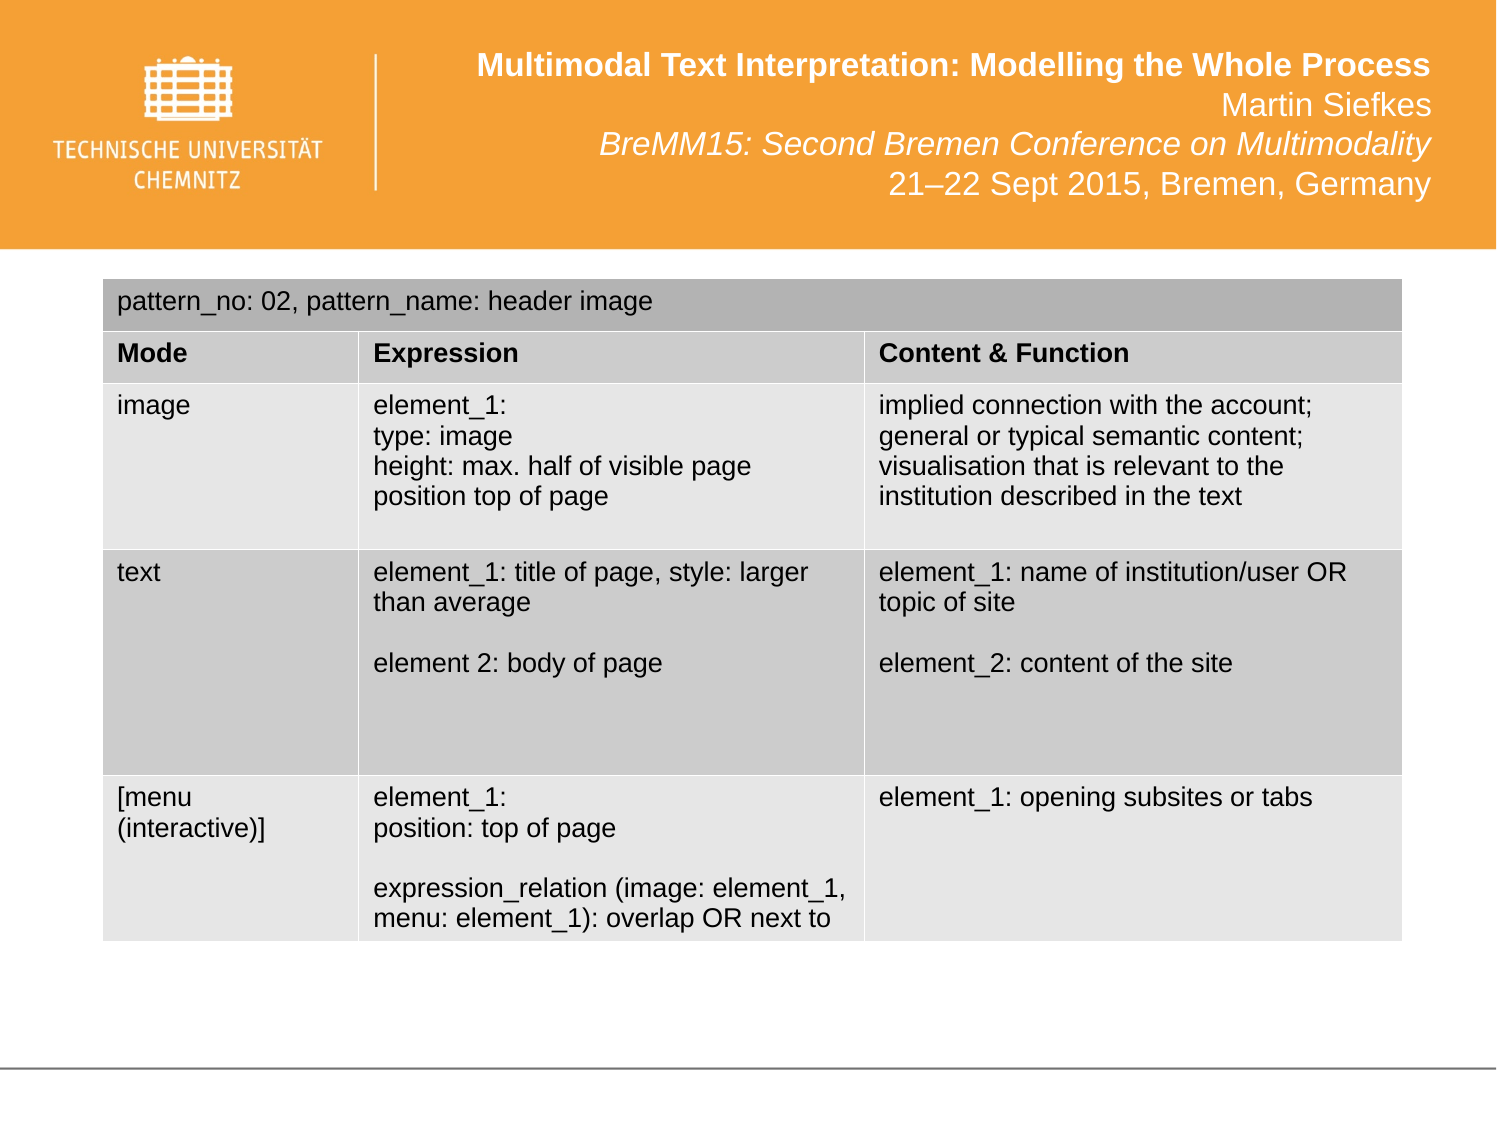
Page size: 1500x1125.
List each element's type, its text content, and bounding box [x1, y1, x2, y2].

table_cell image [103, 384, 358, 549]
table_cell text [103, 550, 358, 775]
table_cell Content & Function [865, 332, 1402, 383]
table_cell element_1: name of institution/user OR topic of site element_2: content of the site [865, 550, 1402, 775]
table_cell element_1: position: top of page expression_relation (image: element_1, menu: element_1): overlap OR next to [359, 776, 864, 941]
table_cell implied connection with the account; general or typical semantic content; visualisation that is relevant to the institution described in the text [865, 384, 1402, 549]
table_cell element_1: type: image height: max. half of visible page position top of page [359, 384, 864, 549]
table_cell Mode [103, 332, 358, 383]
table_cell Expression [359, 332, 864, 383]
picture [0, 0, 1497, 1125]
table_header pattern_no: 02, pattern_name: header image [103, 279, 1402, 331]
table_cell element_1: title of page, style: larger than average element 2: body of page [359, 550, 864, 775]
table_cell [menu (interactive)] [103, 776, 358, 941]
table_cell element_1: opening subsites or tabs [865, 776, 1402, 941]
